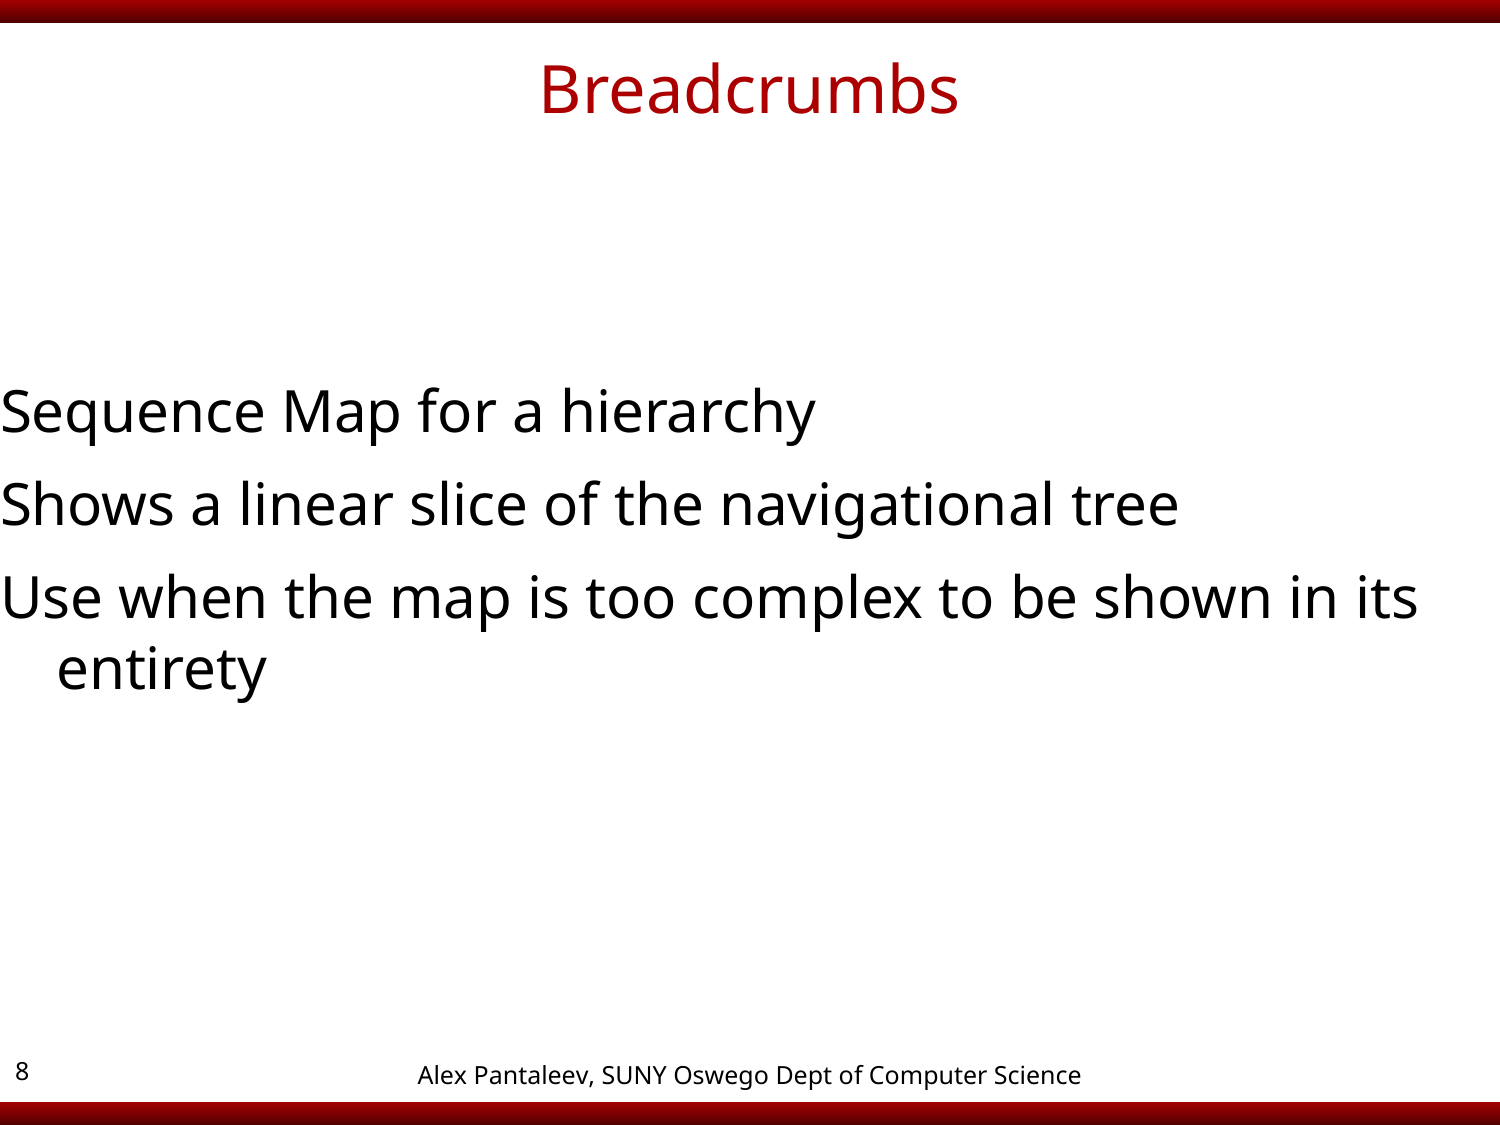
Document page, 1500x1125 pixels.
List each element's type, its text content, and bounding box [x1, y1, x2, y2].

list Sequence Map for a hierarchy Shows a linear slice of the navigational tree Use when the map is too complex to be shown in its entirety [0, 375, 1476, 1063]
title Breadcrumbs [0, 24, 1500, 150]
